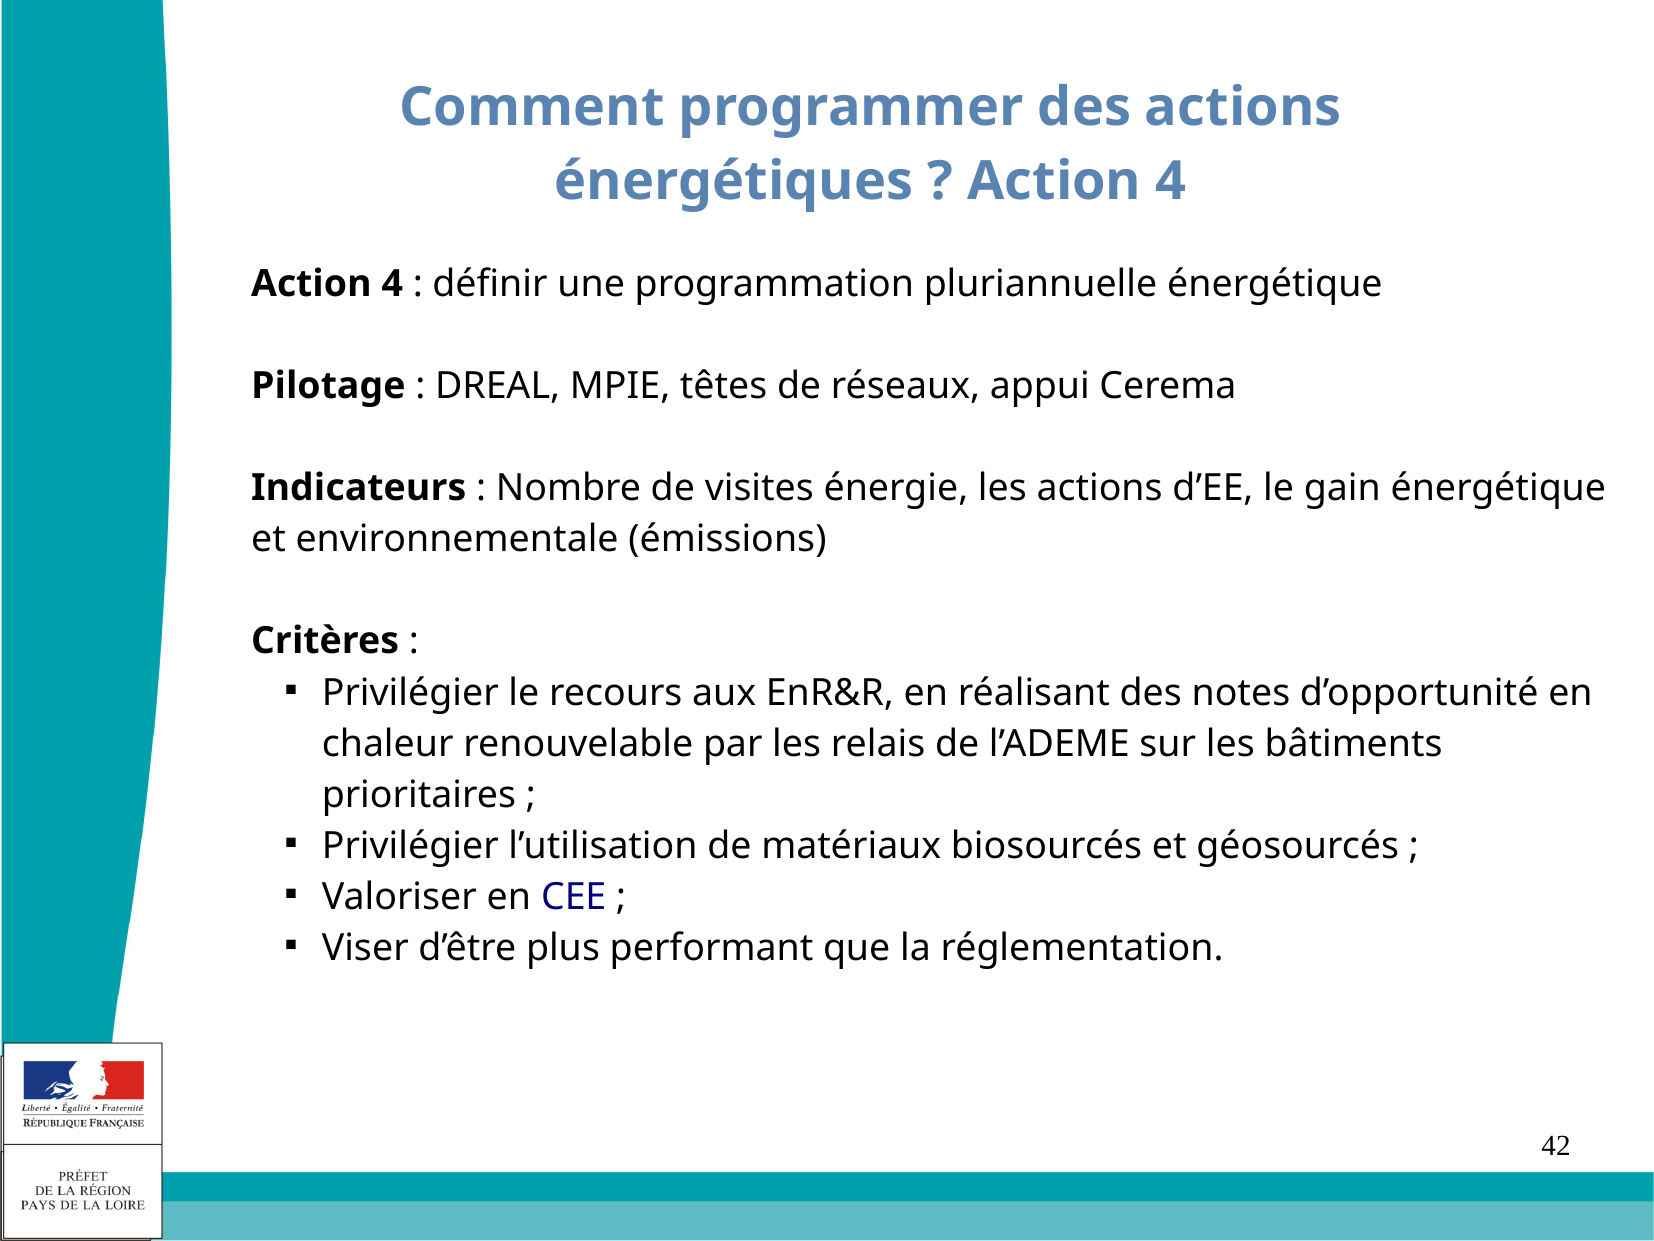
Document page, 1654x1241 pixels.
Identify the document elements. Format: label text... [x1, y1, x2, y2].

text_box Action 4 : définir une programmation pluriannuelle énergétique Pilotage : DREAL, MPIE, têtes de réseaux, appui Cerema Indicateurs : Nombre de visites énergie, les actions d’EE, le gain énergétique et environnementale (émissions) Critères : Privilégier le recours aux EnR&R, en réalisant des notes d’opportunité en chaleur renouvelable par les relais de l’ADEME sur les bâtiments prioritaires ; Privilégier l’utilisation de matériaux biosourcés et géosourcés ; Valoriser en CEE ; Viser d’être plus performant que la réglementation. [236, 249, 1625, 827]
picture [0, 0, 1654, 1241]
text_box Comment programmer des actions énergétiques ? Action 4 [206, 59, 1536, 184]
